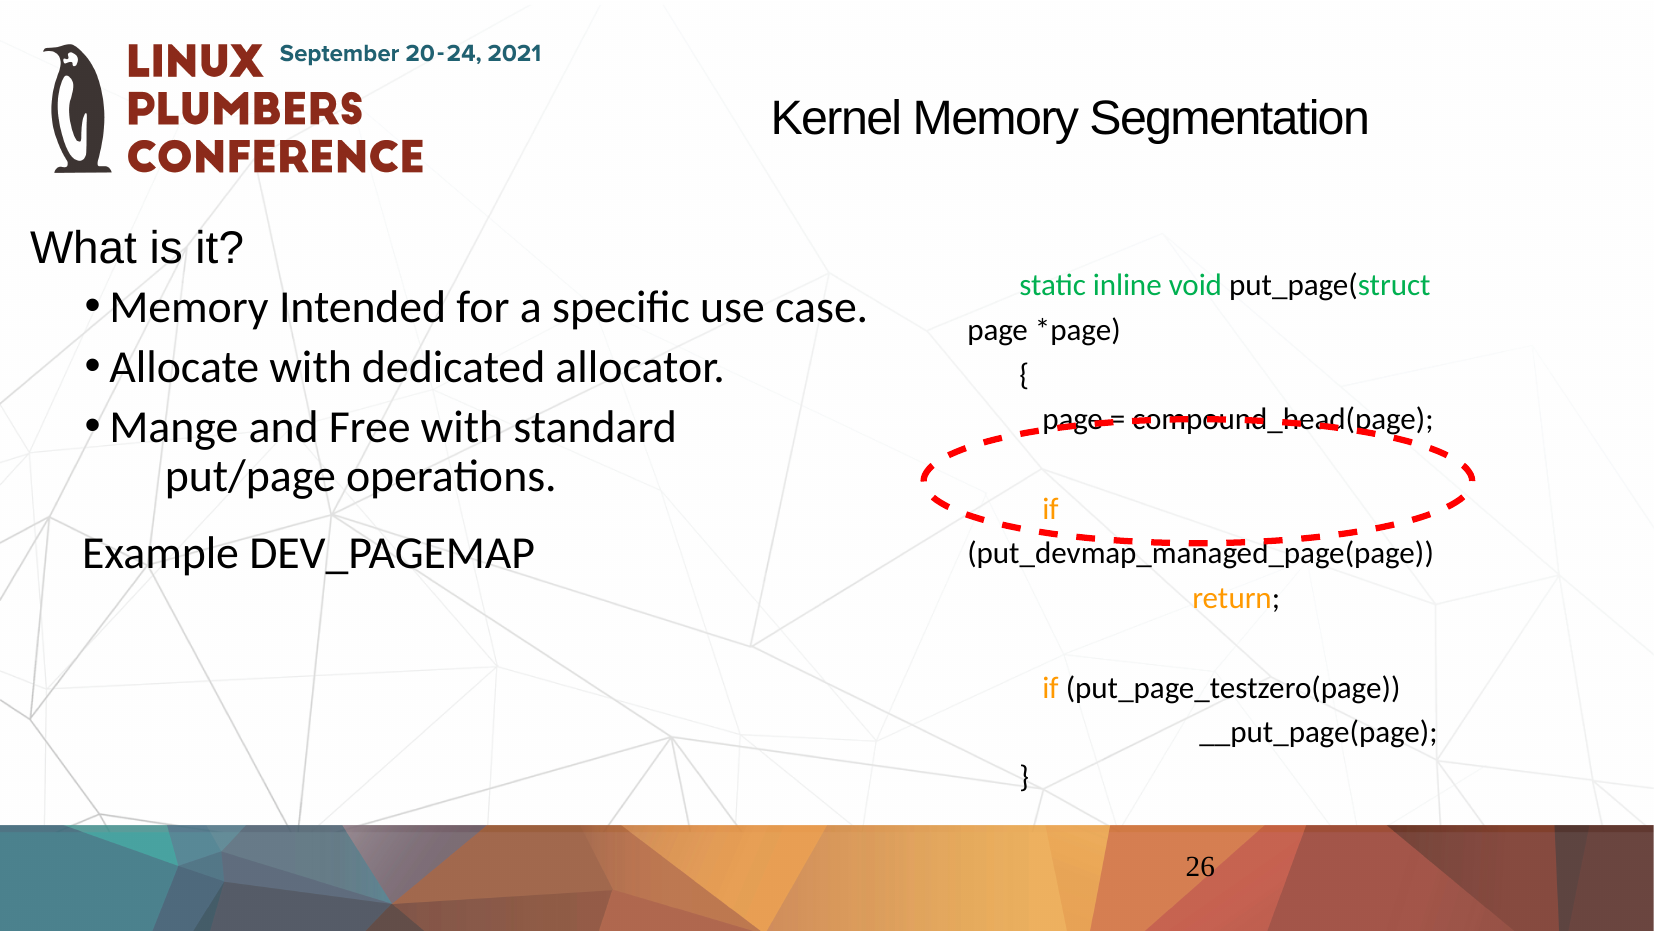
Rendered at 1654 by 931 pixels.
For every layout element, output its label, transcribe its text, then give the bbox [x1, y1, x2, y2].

text_box [1185, 847, 1571, 912]
title Kernel Memory Segmentation [570, 37, 1571, 193]
text_box static inline void put_page(struct page *page) { page = compound_head(page); if (put_devmap_managed_page(page)) return; if (put_page_testzero(page)) __put_page(page); } [661, 249, 1473, 713]
list What is it? Memory Intended for a specific use case. Allocate with dedicated allocator. Mange and Free with standard put/page operations. Example DEV_PAGEMAP [30, 217, 1606, 811]
